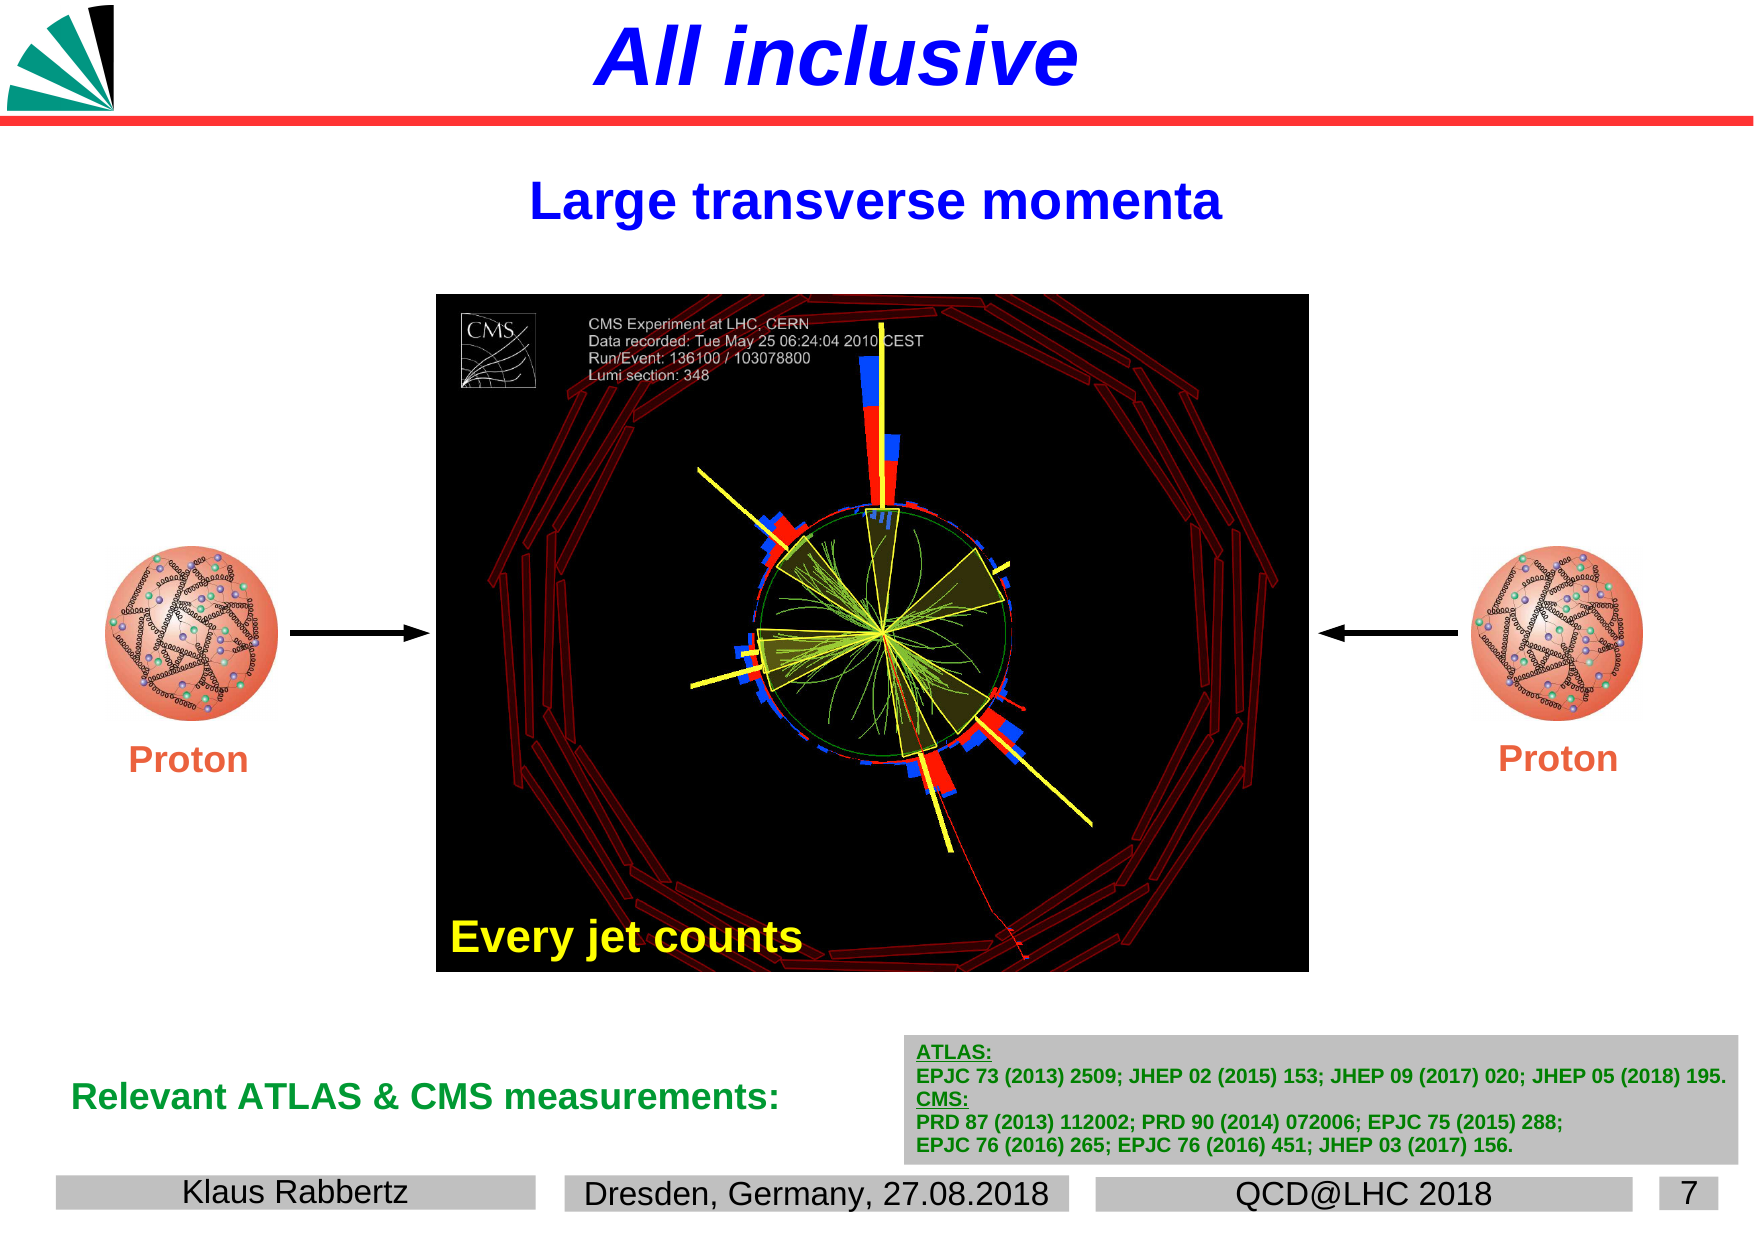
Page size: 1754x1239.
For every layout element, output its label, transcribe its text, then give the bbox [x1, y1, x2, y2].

picture [105, 546, 278, 721]
text_box Every jet counts [437, 904, 816, 968]
text_box Proton [1486, 731, 1632, 787]
text_box Relevant ATLAS & CMS measurements: [59, 1069, 789, 1124]
text_box ATLAS: EPJC 73 (2013) 2509; JHEP 02 (2015) 153; JHEP 09 (2017) 020; JHEP 05 (2018) 195. CMS: PRD 87 (2013) 112002; PRD 90 (2014) 072006; EPJC 75 (2015) 288; EPJC 76 (2016) 265; EPJC 76 (2016) 451; JHEP 03 (2017) 156. [904, 1035, 1738, 1165]
text_box Large transverse momenta [517, 164, 1236, 238]
picture [1471, 546, 1643, 721]
text_box Proton [116, 732, 263, 787]
picture [7, 5, 114, 112]
picture [436, 294, 1309, 973]
title All inclusive [129, 0, 1545, 114]
